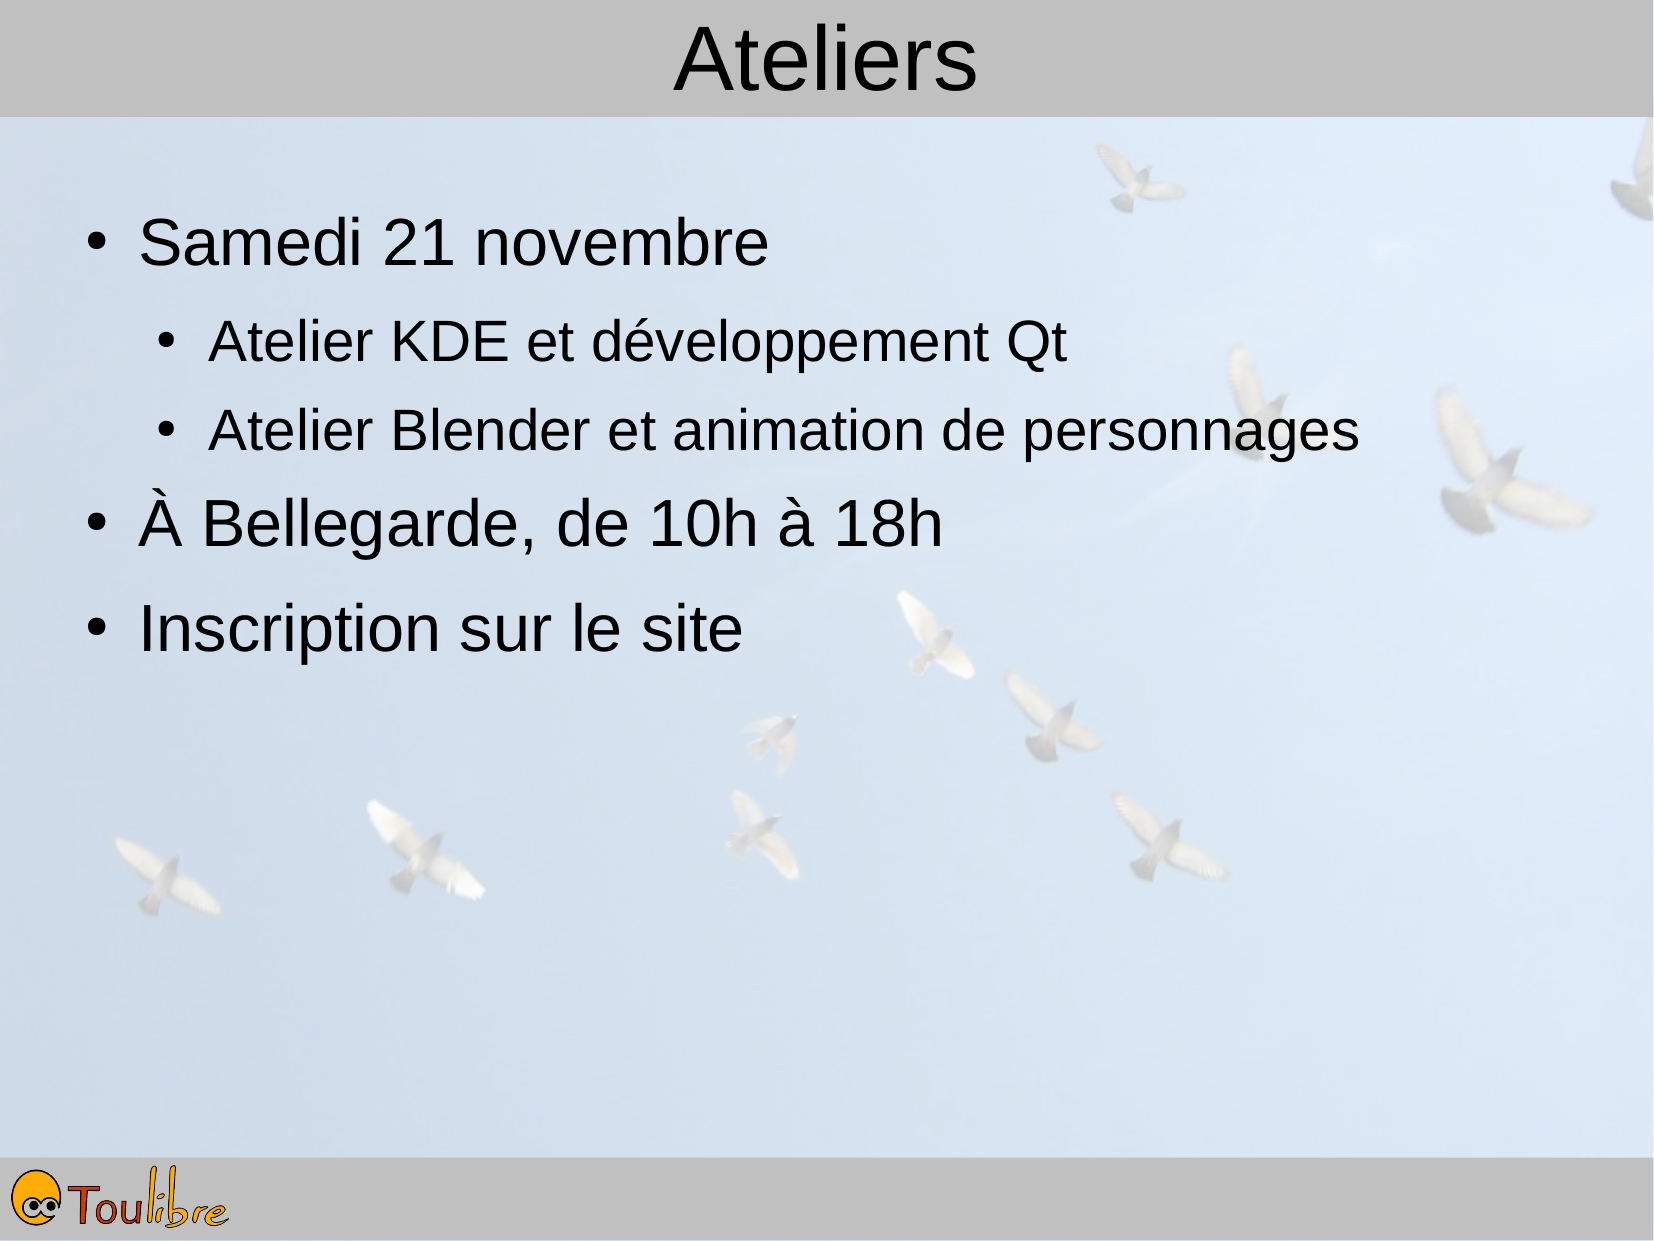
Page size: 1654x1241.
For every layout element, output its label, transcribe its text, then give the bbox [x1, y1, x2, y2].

picture [11, 1165, 229, 1228]
list Samedi 21 novembre Atelier KDE et développement Qt Atelier Blender et animation de personnages À Bellegarde, de 10h à 18h Inscription sur le site [67, 204, 1625, 1024]
title Ateliers [0, 0, 1654, 117]
